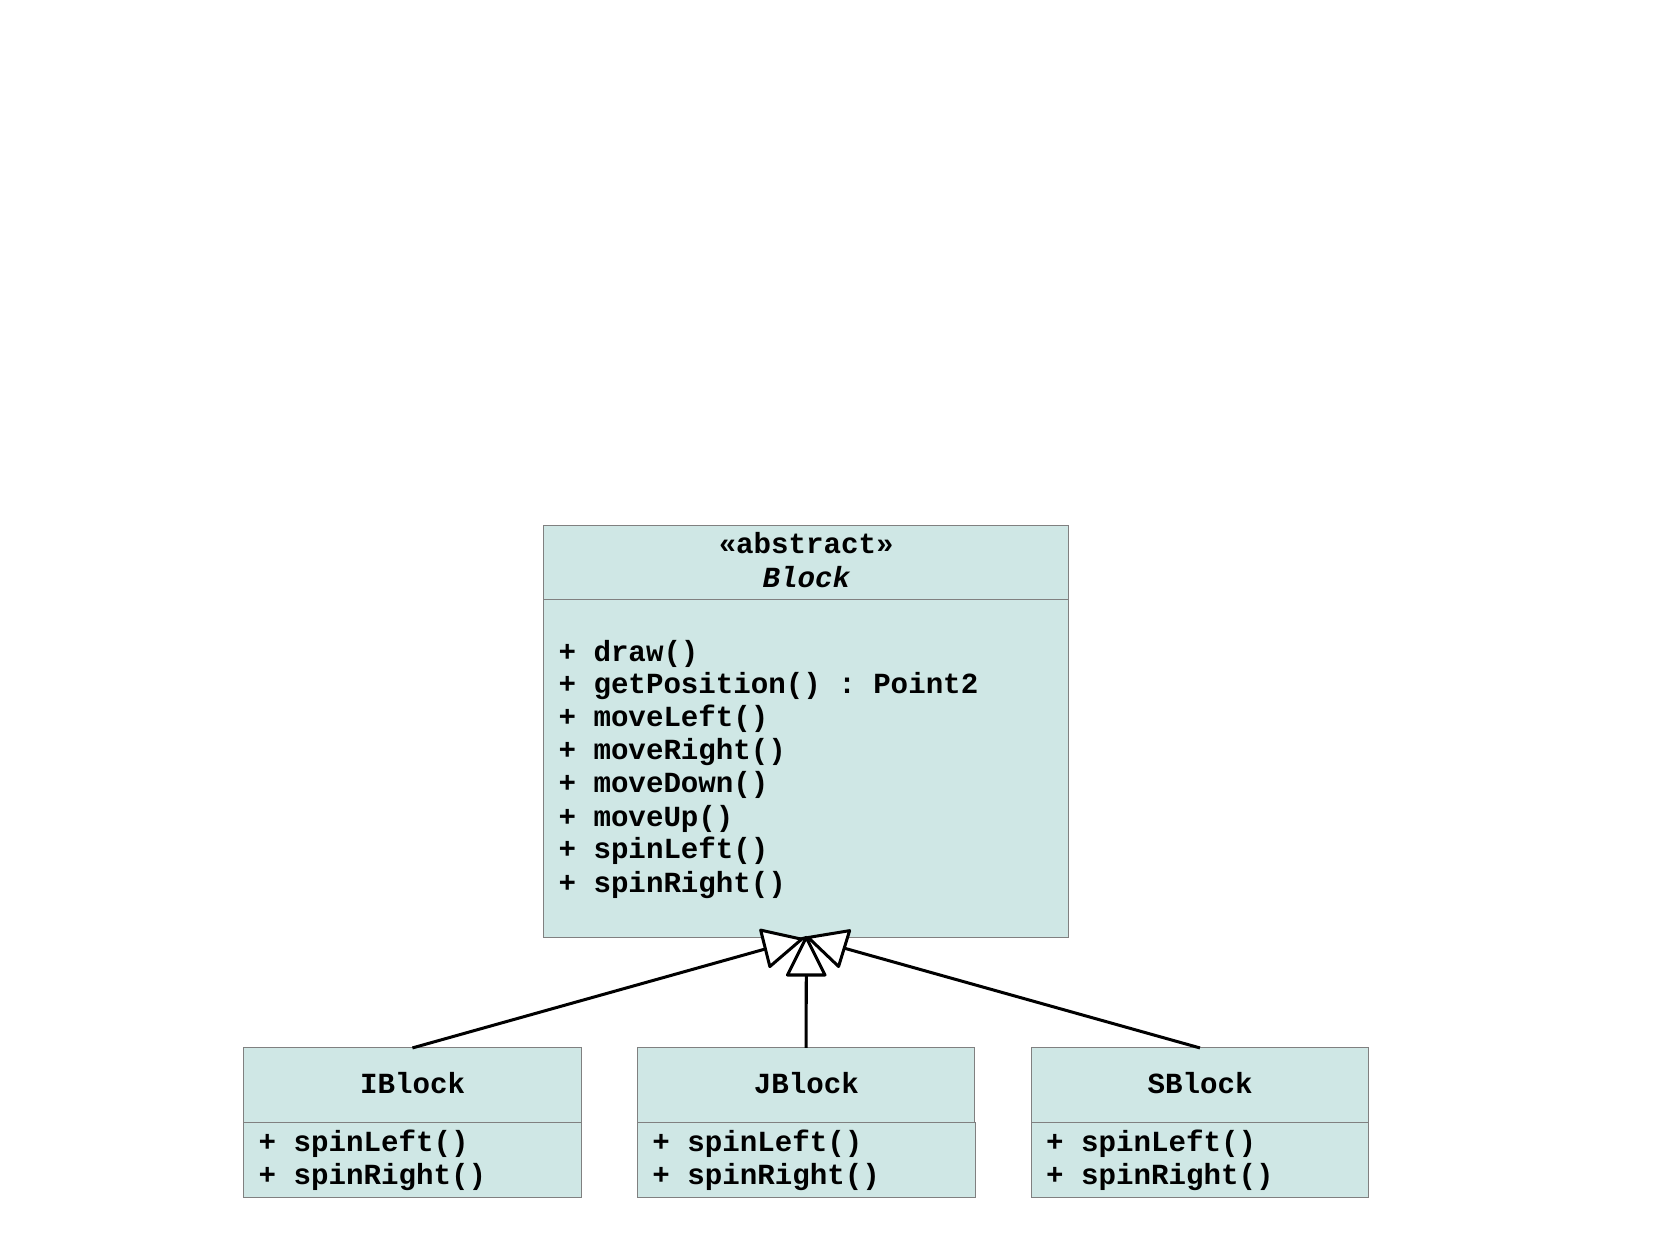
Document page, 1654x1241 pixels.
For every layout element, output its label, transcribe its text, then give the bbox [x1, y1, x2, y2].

text_box + draw() + getPosition() : Point2 + moveLeft() + moveRight() + moveDown() + moveUp() + spinLeft() + spinRight() [543, 599, 1069, 938]
text_box [224, 506, 1388, 1219]
text_box + spinLeft() + spinRight() [243, 1122, 582, 1198]
text_box SBlock [1031, 1047, 1369, 1122]
text_box + spinLeft() + spinRight() [1031, 1122, 1369, 1198]
text_box JBlock [637, 1047, 975, 1122]
text_box IBlock [243, 1047, 582, 1122]
text_box + spinLeft() + spinRight() [637, 1122, 976, 1198]
text_box «abstract» Block [543, 525, 1069, 599]
